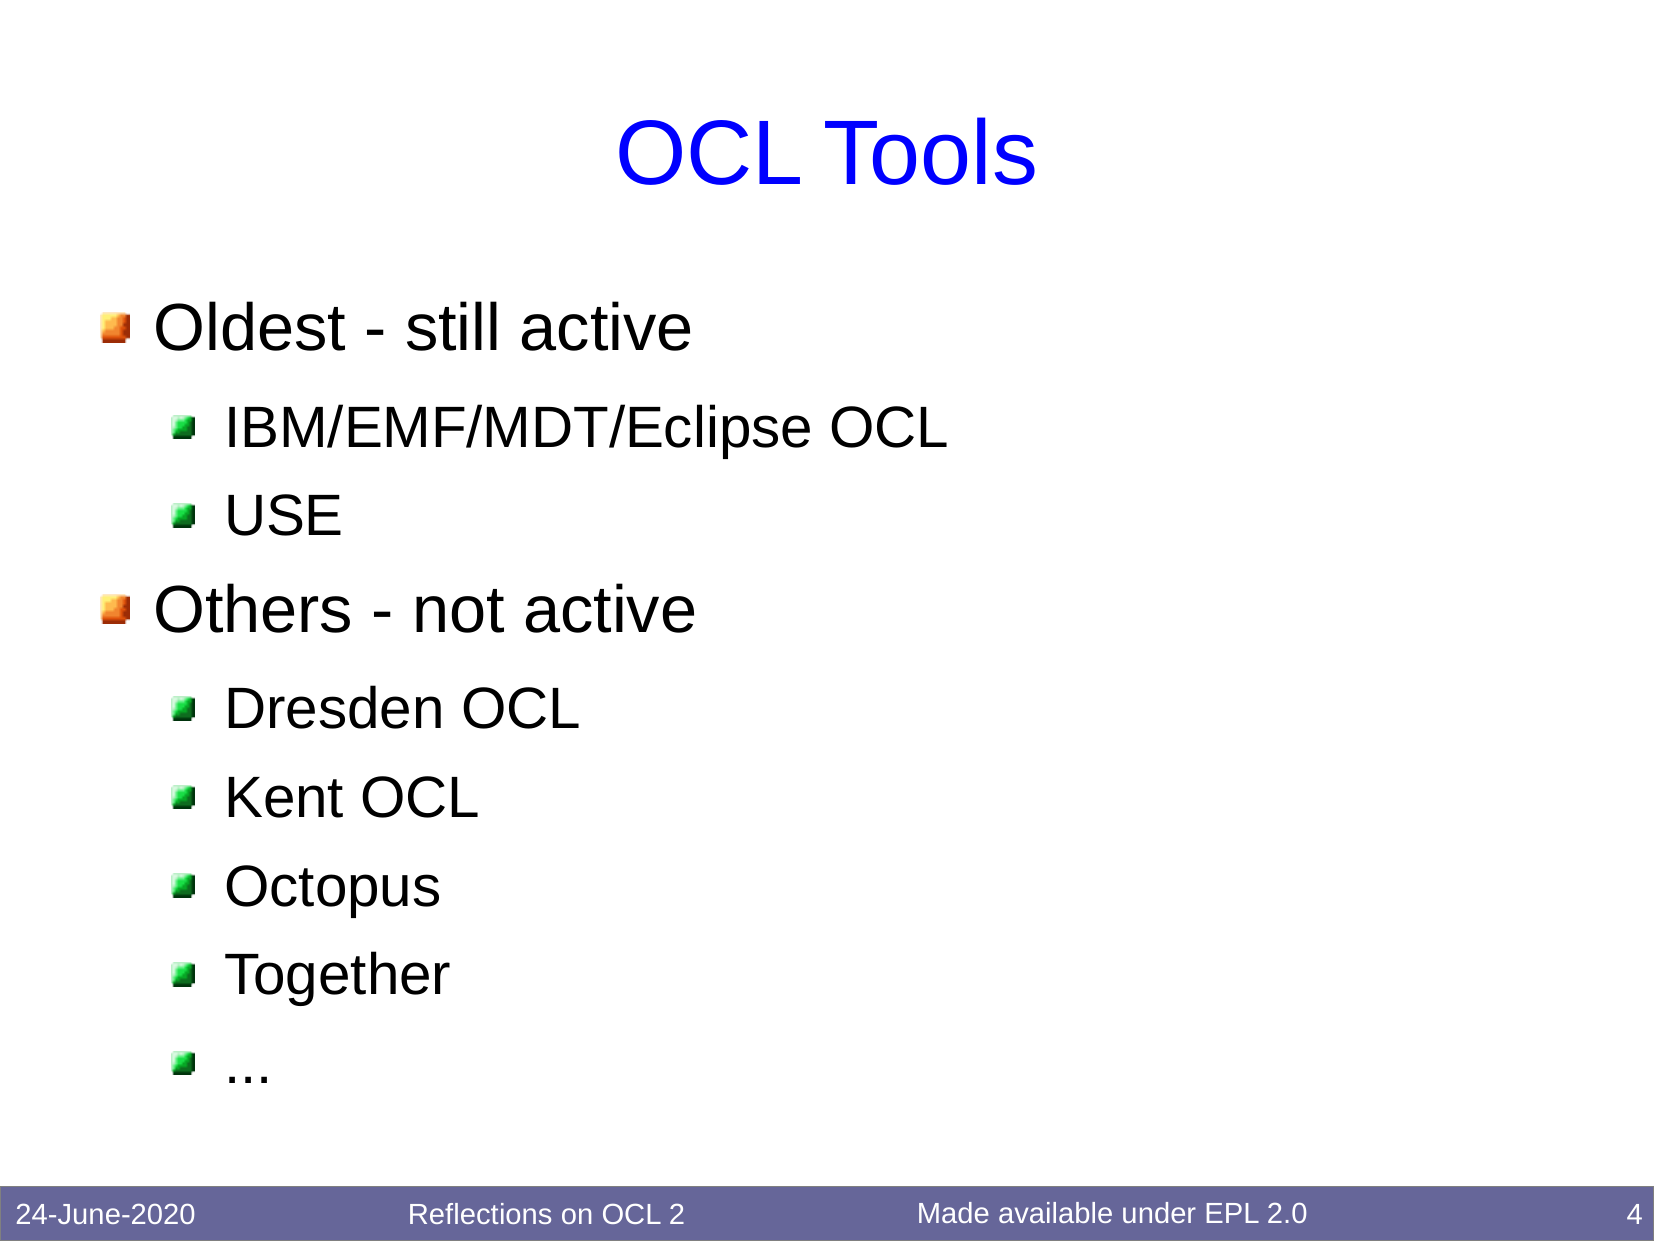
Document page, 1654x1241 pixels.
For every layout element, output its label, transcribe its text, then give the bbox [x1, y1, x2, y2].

title OCL Tools [82, 49, 1571, 257]
list Oldest - still active IBM/EMF/MDT/Eclipse OCL USE Others - not active Dresden OCL Kent OCL Octopus Together ... [82, 290, 1571, 1096]
